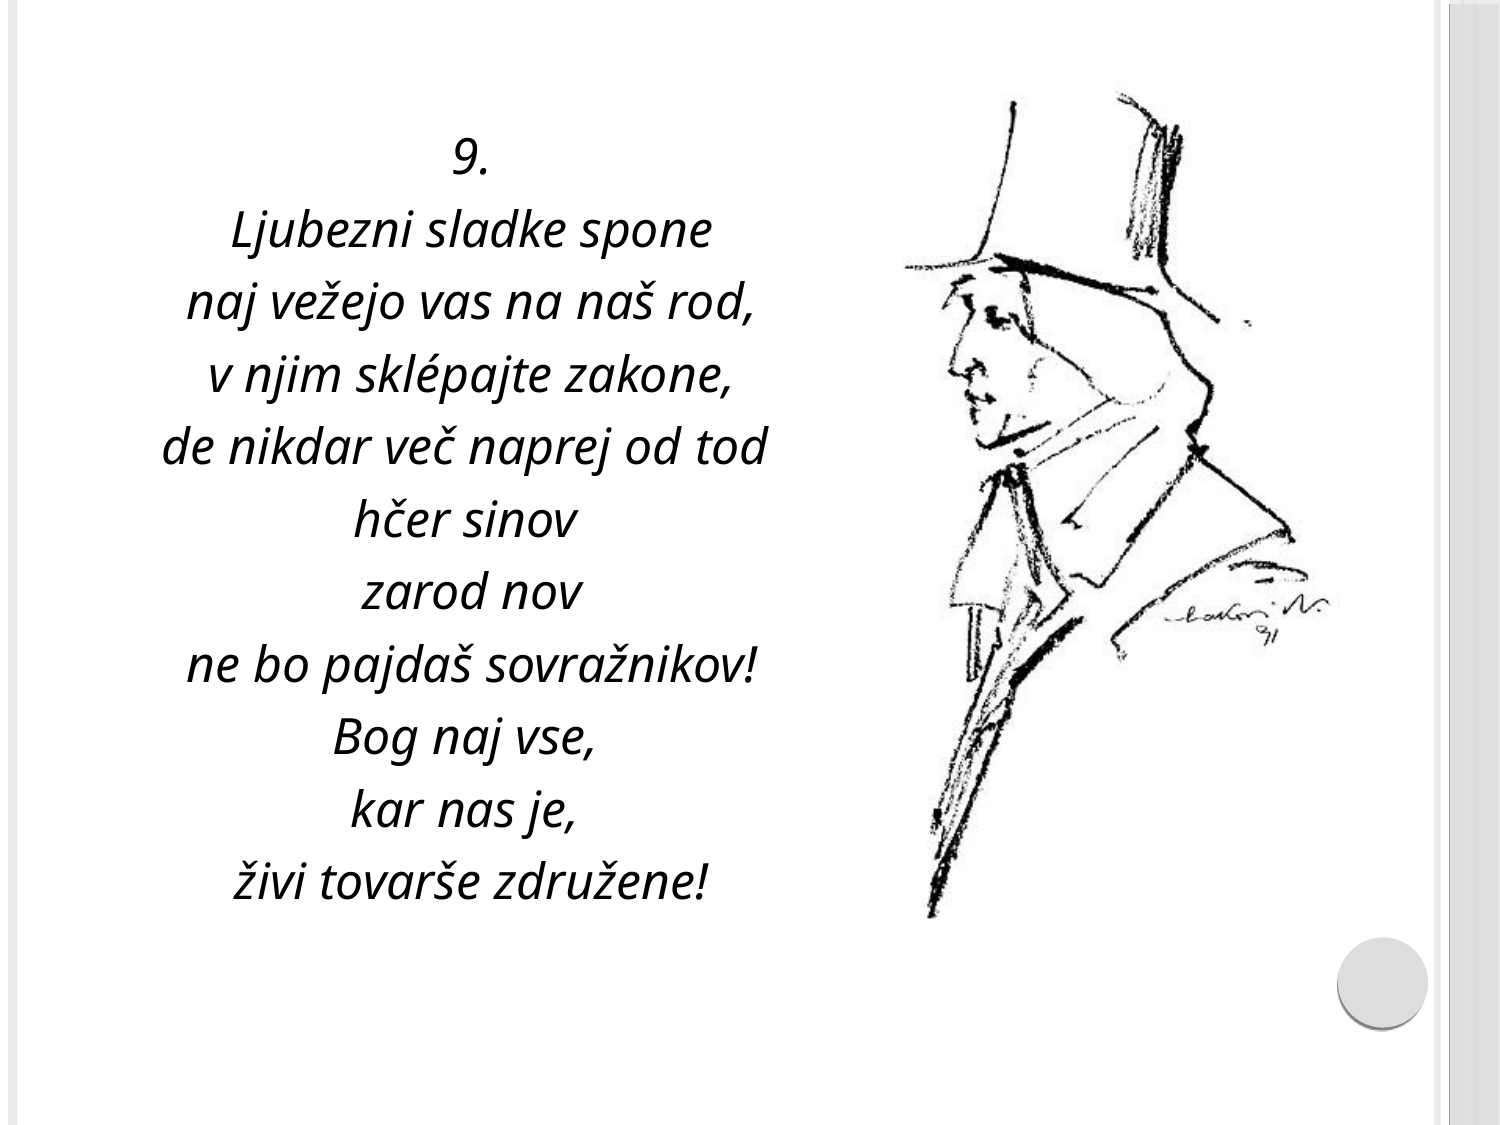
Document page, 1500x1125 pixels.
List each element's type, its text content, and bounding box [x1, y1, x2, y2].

picture [890, 81, 1352, 942]
list 9. Ljubezni sladke spone naj vežejo vas na naš rod, v njim sklépajte zakone, de nikdar več naprej od tod hčer sinov zarod nov ne bo pajdaš sovražnikov! Bog naj vse, kar nas je, živi tovarše združene! [0, 117, 1085, 1062]
